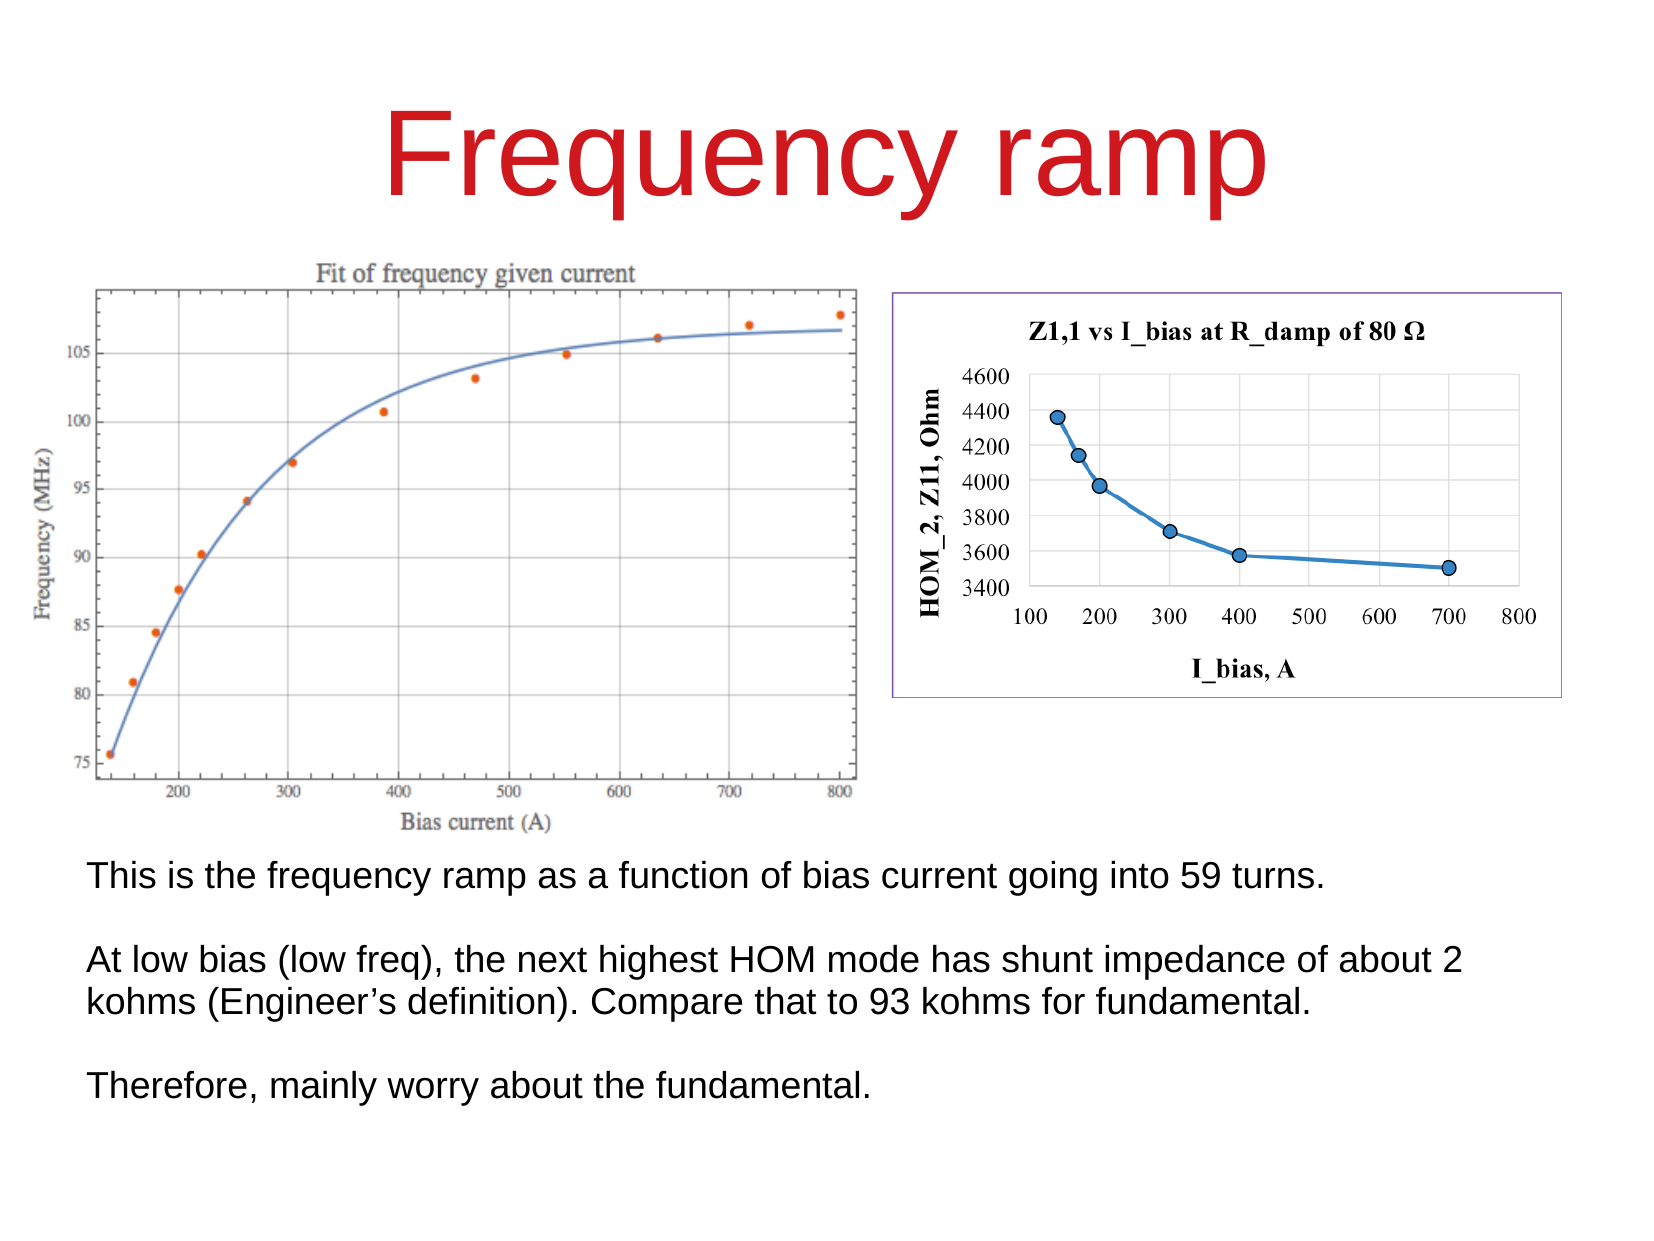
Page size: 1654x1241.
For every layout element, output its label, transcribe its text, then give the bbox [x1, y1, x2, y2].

text_box This is the frequency ramp as a function of bias current going into 59 turns. At low bias (low freq), the next highest HOM mode has shunt impedance of about 2 kohms (Engineer’s definition). Compare that to 93 kohms for fundamental. Therefore, mainly worry about the fundamental. [71, 847, 1568, 1115]
title Frequency ramp [82, 49, 1571, 257]
picture [33, 262, 859, 837]
picture [891, 292, 1562, 698]
